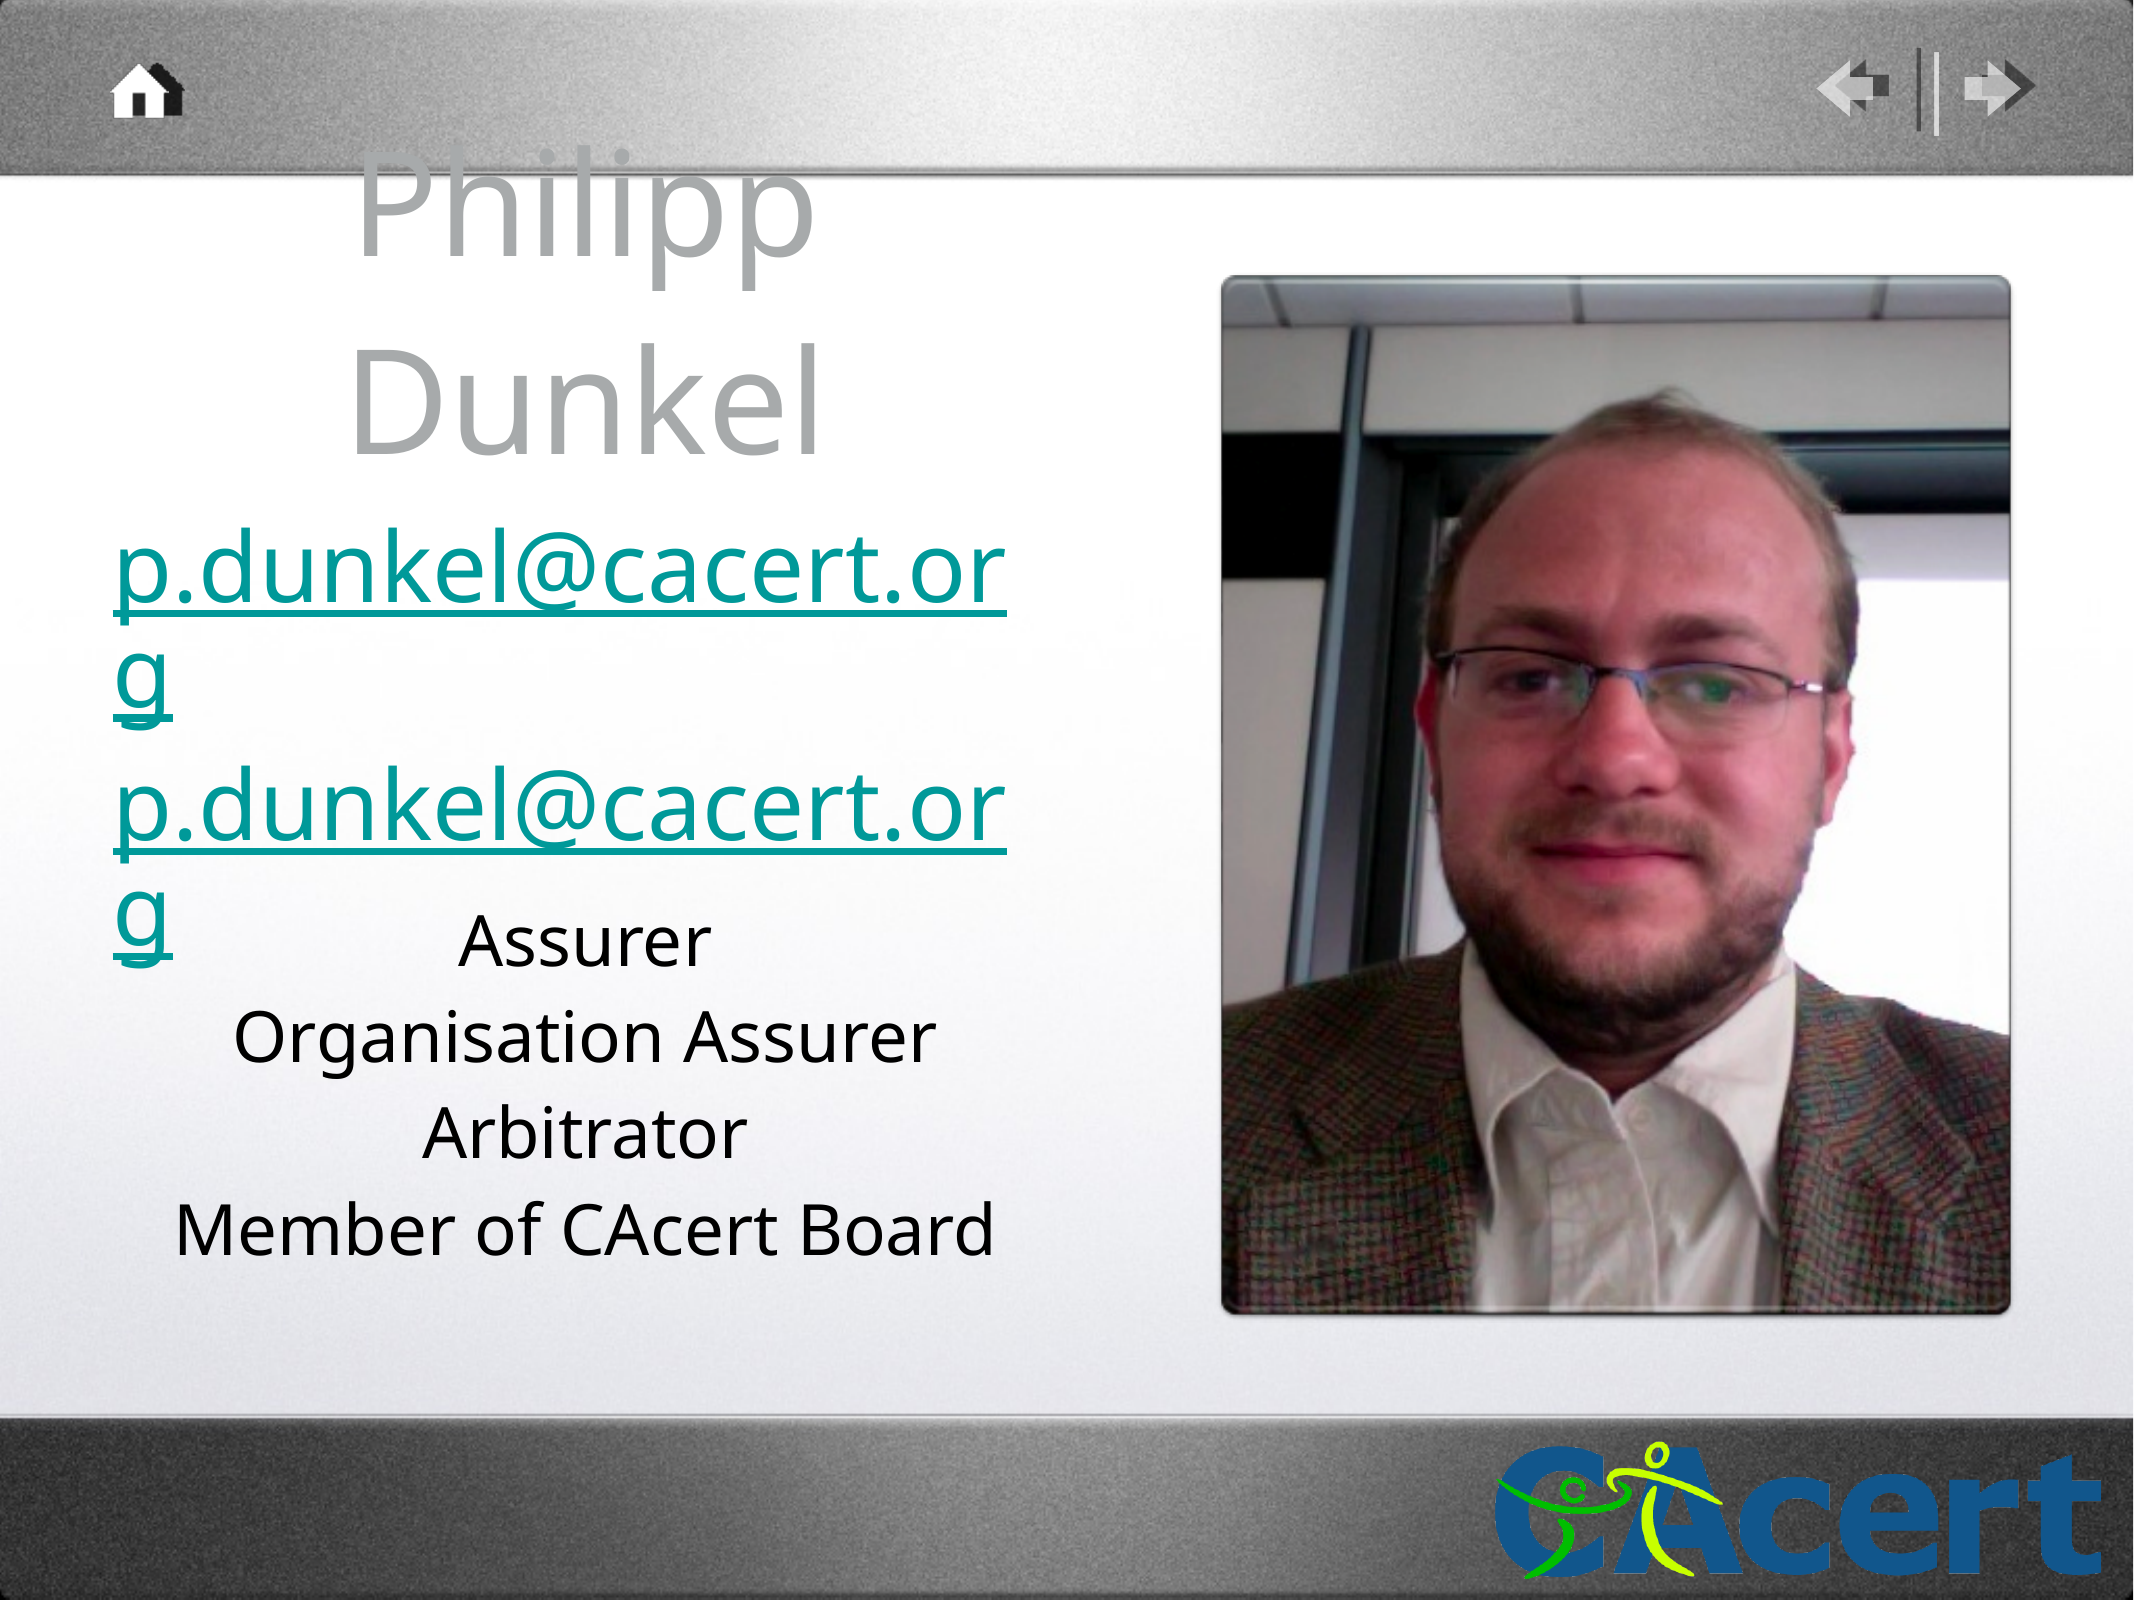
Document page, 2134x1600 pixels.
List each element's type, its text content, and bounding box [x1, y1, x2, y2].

list Assurer Organisation Assurer Arbitrator Member of CAcert Board [104, 785, 1067, 1328]
title Philipp Dunkel p.dunkel@cacert.org p.dunkel@cacert.org [104, 231, 1067, 773]
picture [0, 0, 2134, 1600]
